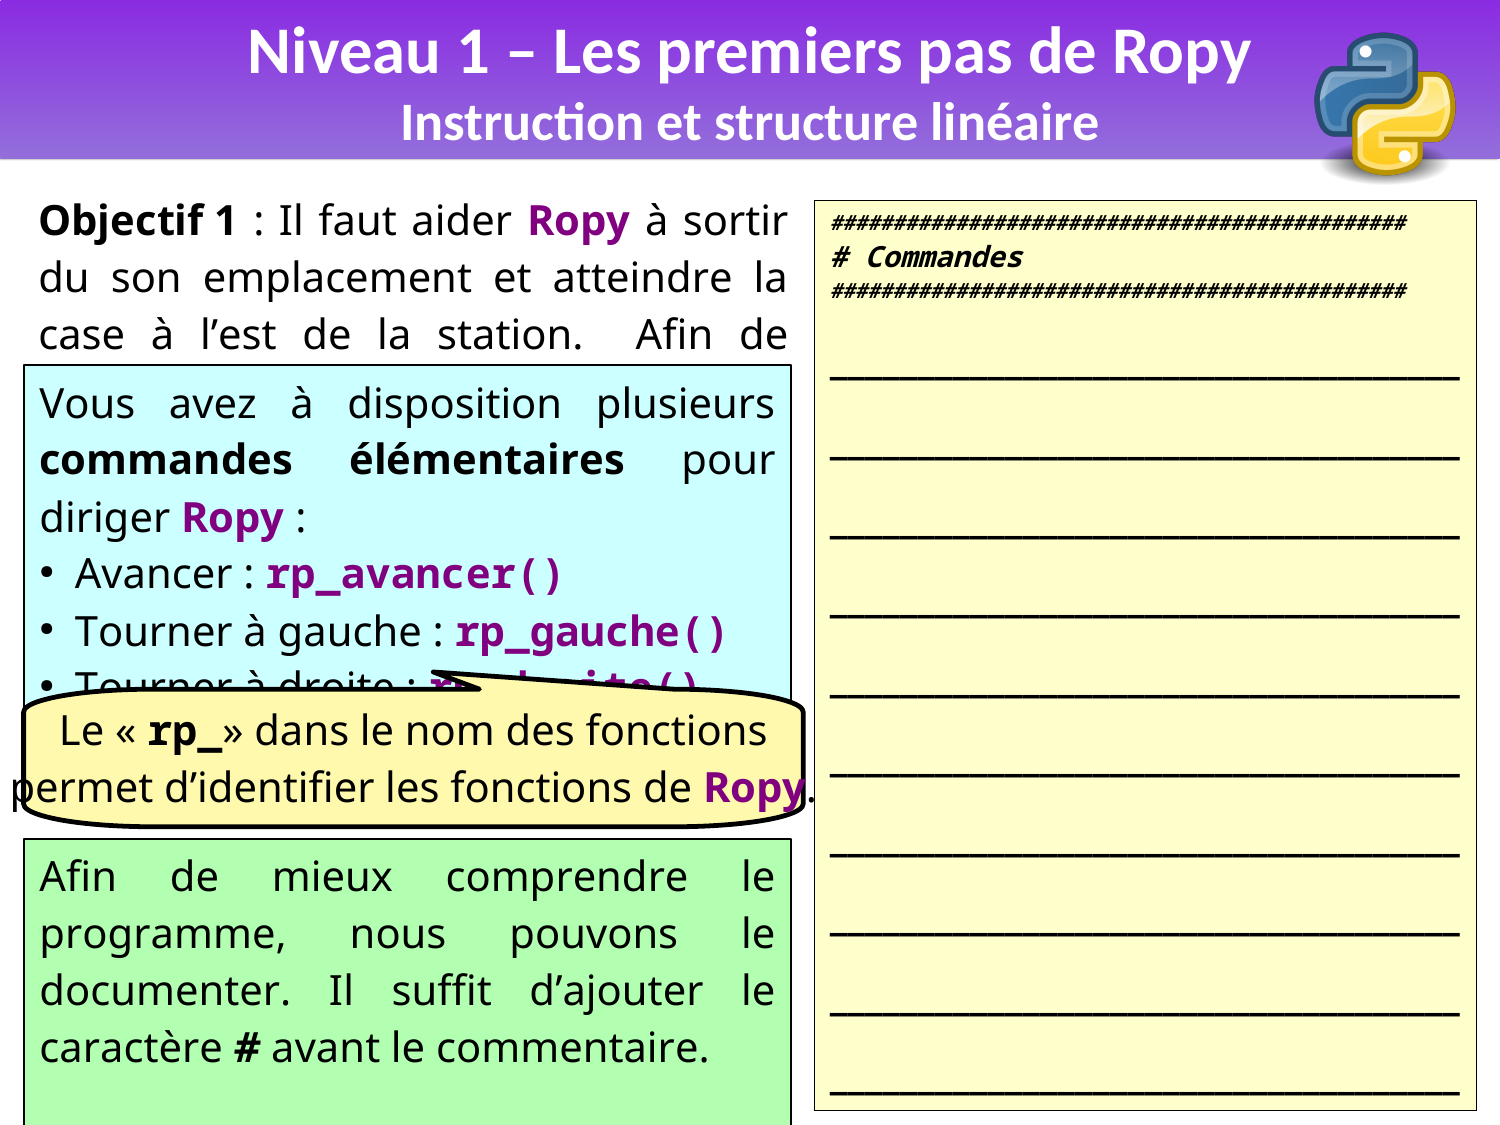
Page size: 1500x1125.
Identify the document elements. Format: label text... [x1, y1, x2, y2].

picture [1305, 29, 1465, 189]
text_box Vous avez à disposition plusieurs commandes élémentaires pour diriger Ropy : Avancer : rp_avancer() Tourner à gauche : rp_gauche() Tourner à droite : rp_droite() Marquer la case : rp_marquer() [23, 364, 792, 676]
text_box Afin de mieux comprendre le programme, nous pouvons le documenter. Il suffit d’ajouter le caractère # avant le commentaire. instruction_1 # Commentaire [23, 838, 792, 1111]
text_box ############################################## # Commandes ############################################## ____________________________________ ____________________________________ ____________________________________ ____________________________________ ____________________________________ ____________________________________ ____________________________________ ____________________________________ ____________________________________ ____________________________________ ____________________________________ ____________________________________ ____________________________________ ____________________________________ [814, 200, 1477, 1111]
text_box Objectif 1 : Il faut aider Ropy à sortir du son emplacement et atteindre la case à l’est de la station. Afin de visualiser le trajet, il faudra marquer les cases. [23, 183, 804, 365]
text_box Le « rp_» dans le nom des fonctions permet d’identifier les fonctions de Ropy. [23, 671, 804, 827]
text_box Niveau 1 – Les premiers pas de Ropy Instruction et structure linéaire [0, 0, 1500, 159]
